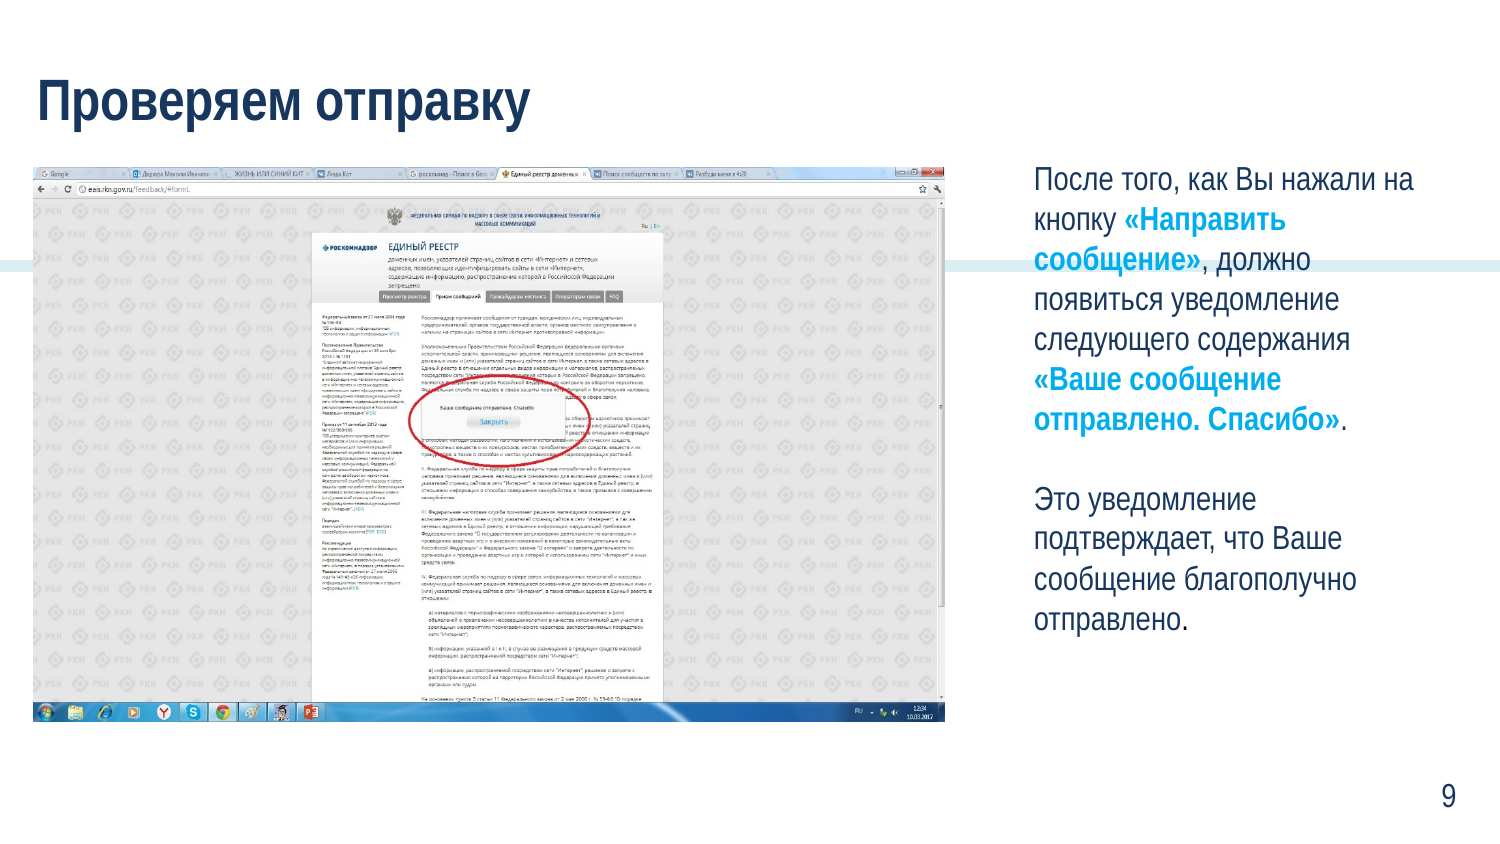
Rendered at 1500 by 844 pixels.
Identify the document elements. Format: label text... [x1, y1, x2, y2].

text_box После того, как Вы нажали на кнопку «Направить сообщение», должно появиться уведомление следующего содержания «Ваше сообщение отправлено. Спасибо». Это уведомление подтверждает, что Ваше сообщение благополучно отправлено. [1019, 150, 1432, 644]
text_box Проверяем отправку [22, 31, 1076, 163]
slide_number <номер> [1355, 766, 1472, 827]
picture [33, 167, 945, 722]
